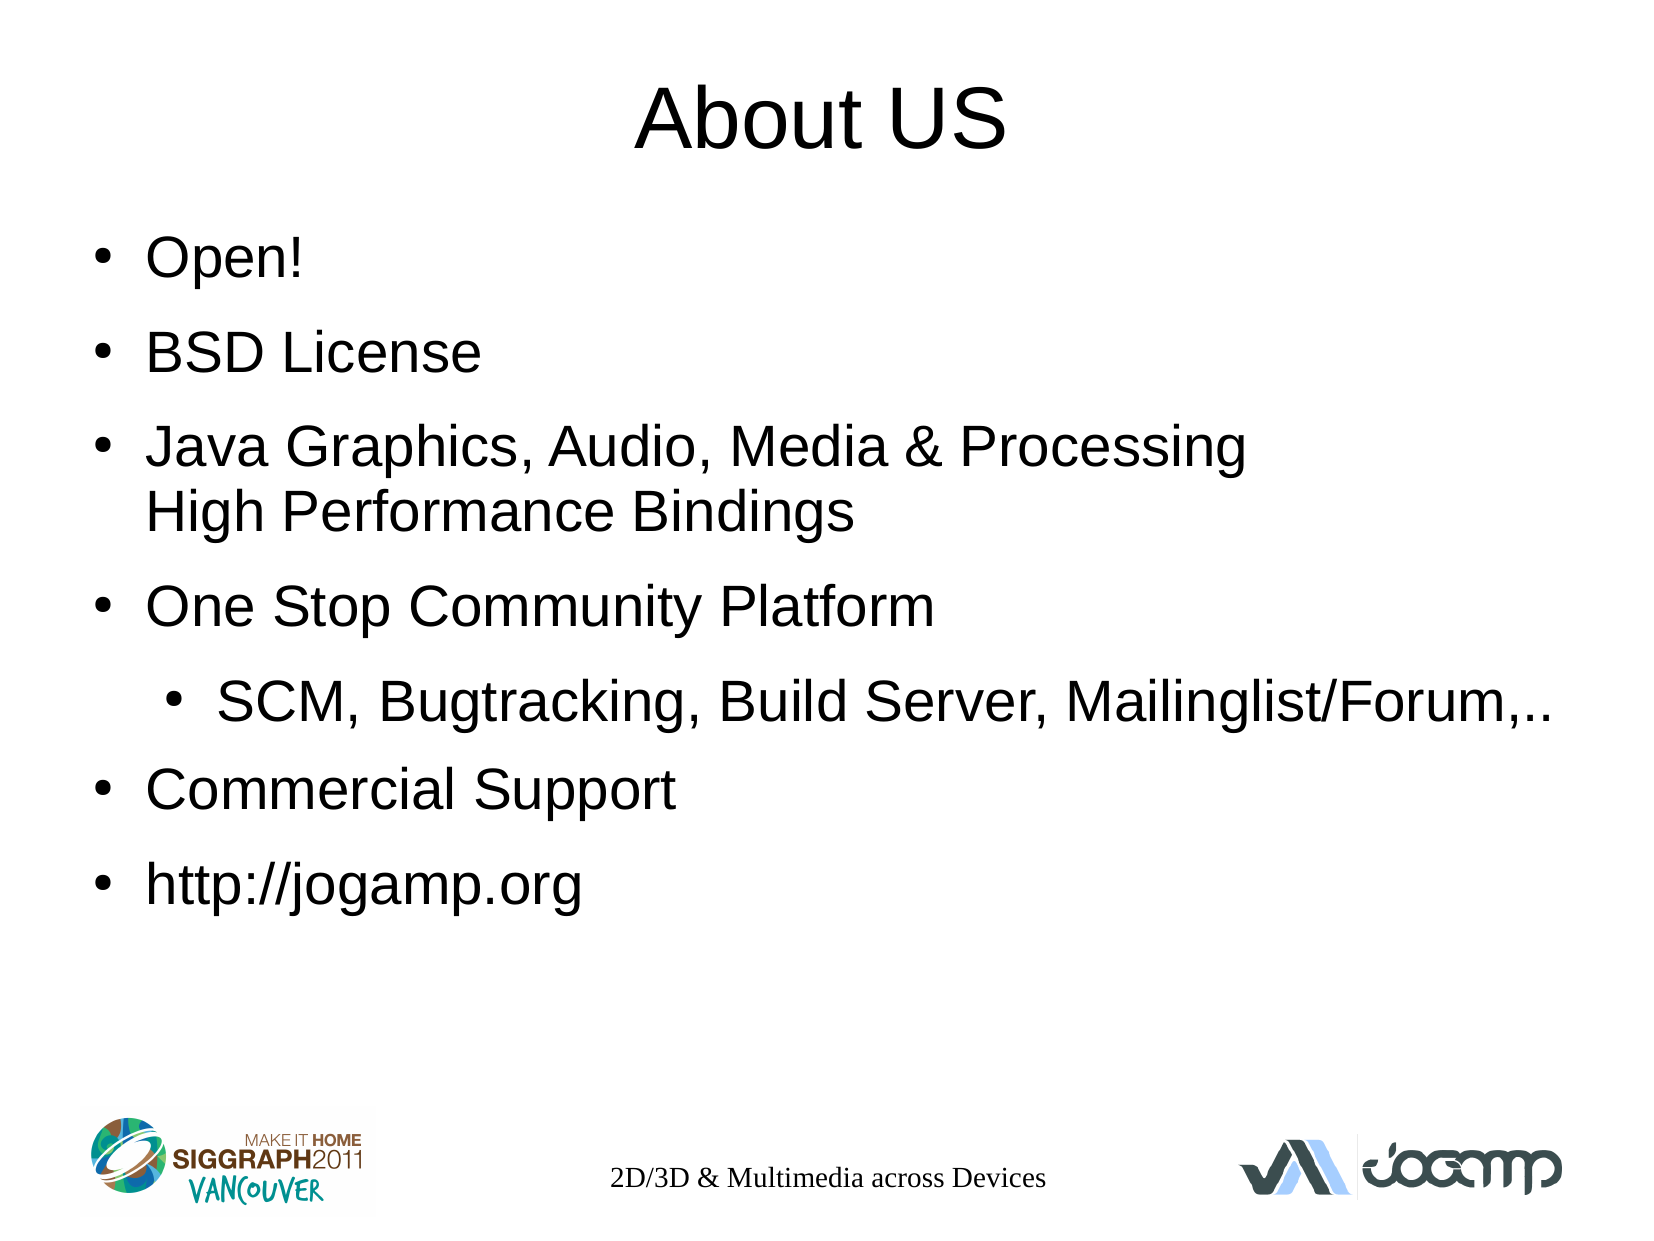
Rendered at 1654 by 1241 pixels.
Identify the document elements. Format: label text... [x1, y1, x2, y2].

list Open! BSD License Java Graphics, Audio, Media & Processing High Performance Bindings One Stop Community Platform SCM, Bugtracking, Build Server, Mailinglist/Forum,.. Commercial Support http://jogamp.org [75, 225, 1571, 1109]
picture [1237, 1134, 1562, 1200]
title About US [68, 56, 1576, 181]
picture [80, 1109, 376, 1217]
